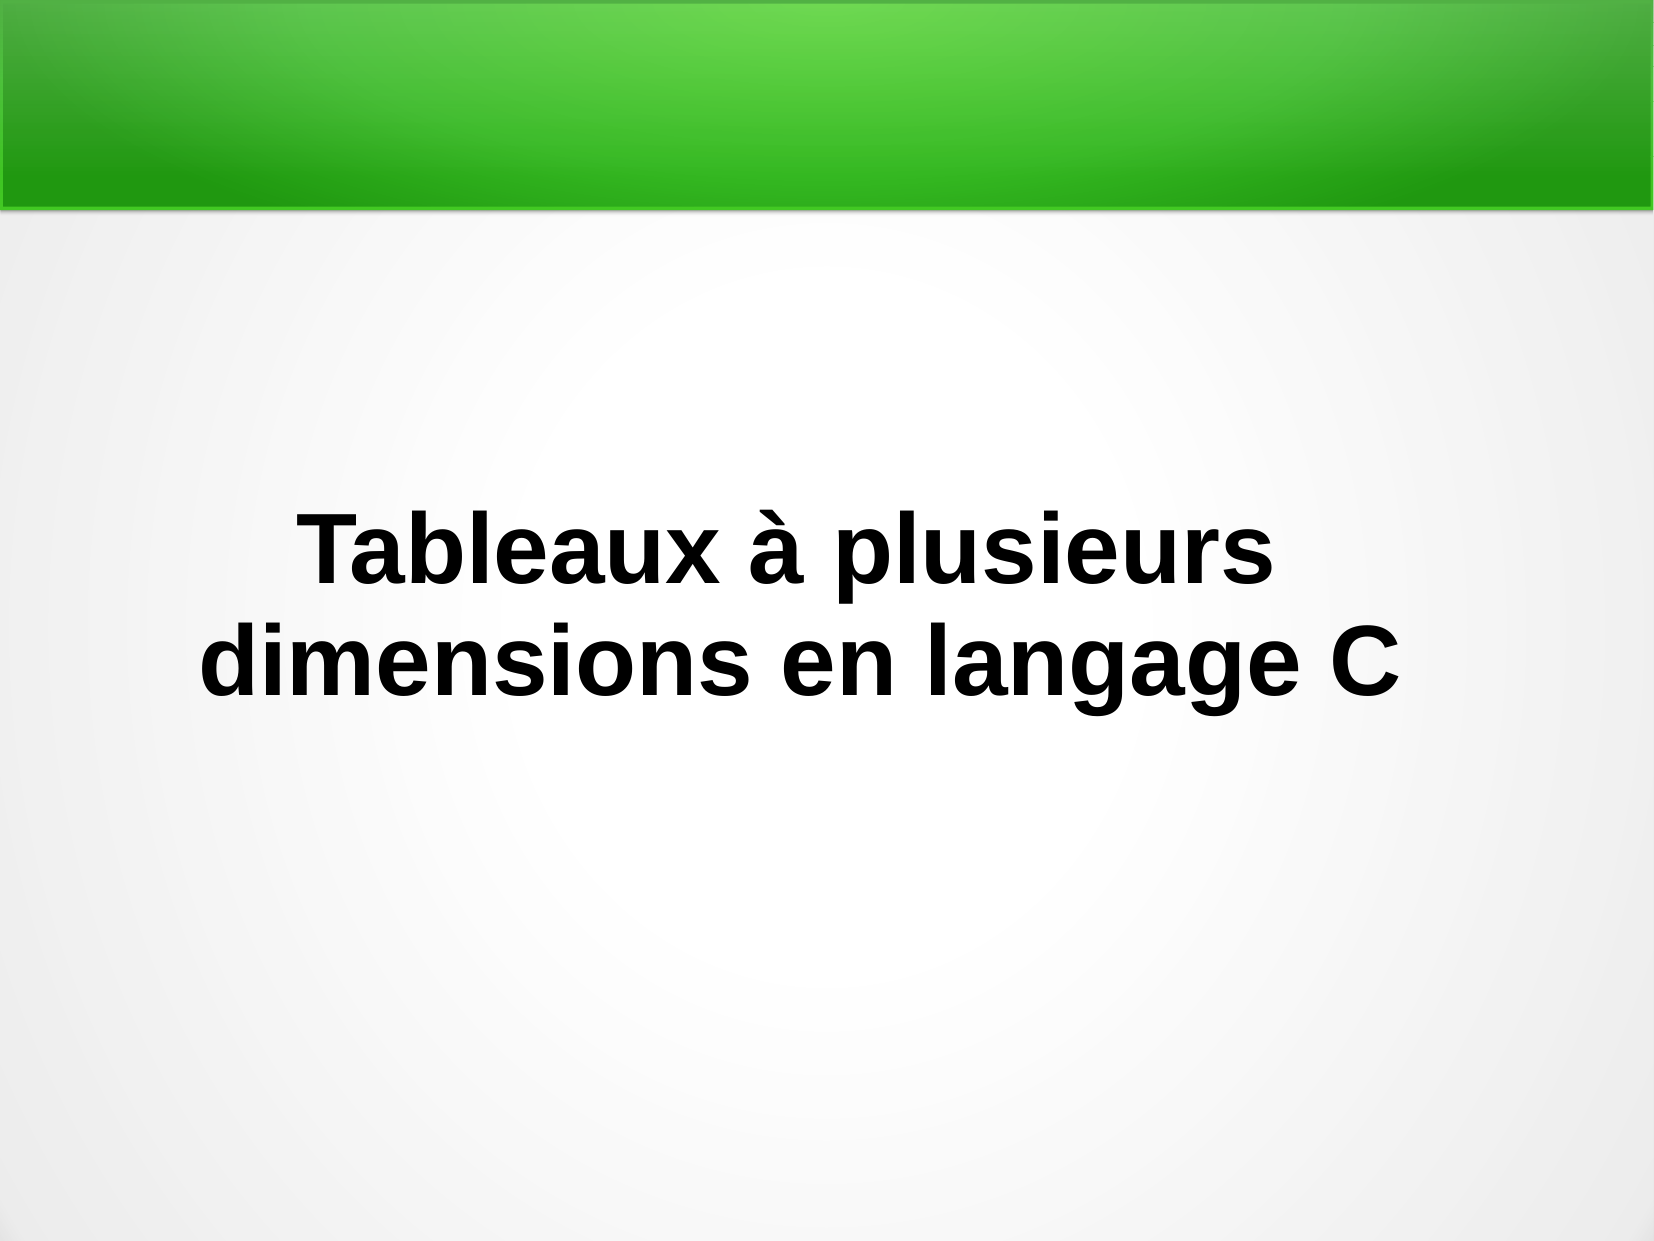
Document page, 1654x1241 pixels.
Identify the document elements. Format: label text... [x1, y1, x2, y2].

subtitle Tableaux à plusieurs dimensions en langage C [183, 330, 1418, 879]
